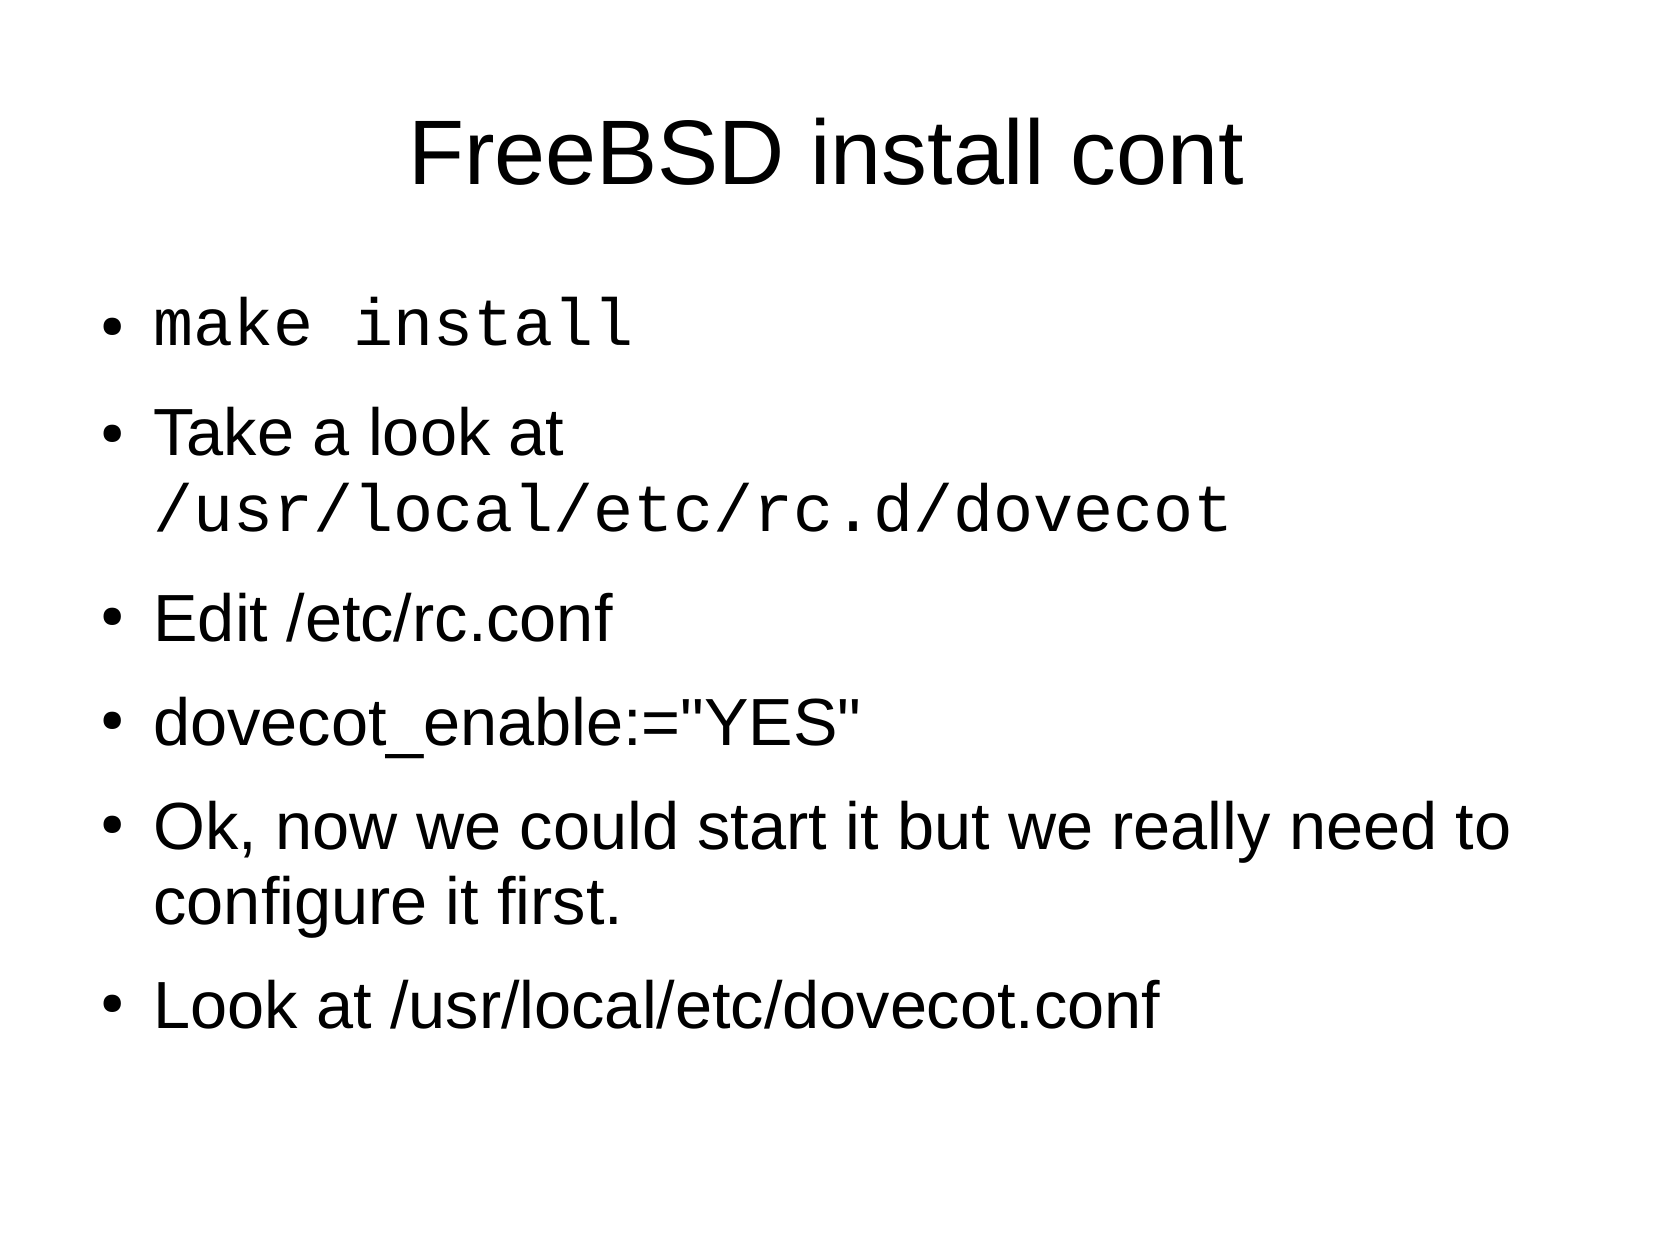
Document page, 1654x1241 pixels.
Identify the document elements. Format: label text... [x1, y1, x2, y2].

title FreeBSD install cont [82, 56, 1571, 250]
list make install Take a look at /usr/local/etc/rc.d/dovecot Edit /etc/rc.conf dovecot_enable:="YES" Ok, now we could start it but we really need to configure it first. Look at /usr/local/etc/dovecot.conf [82, 290, 1571, 1109]
